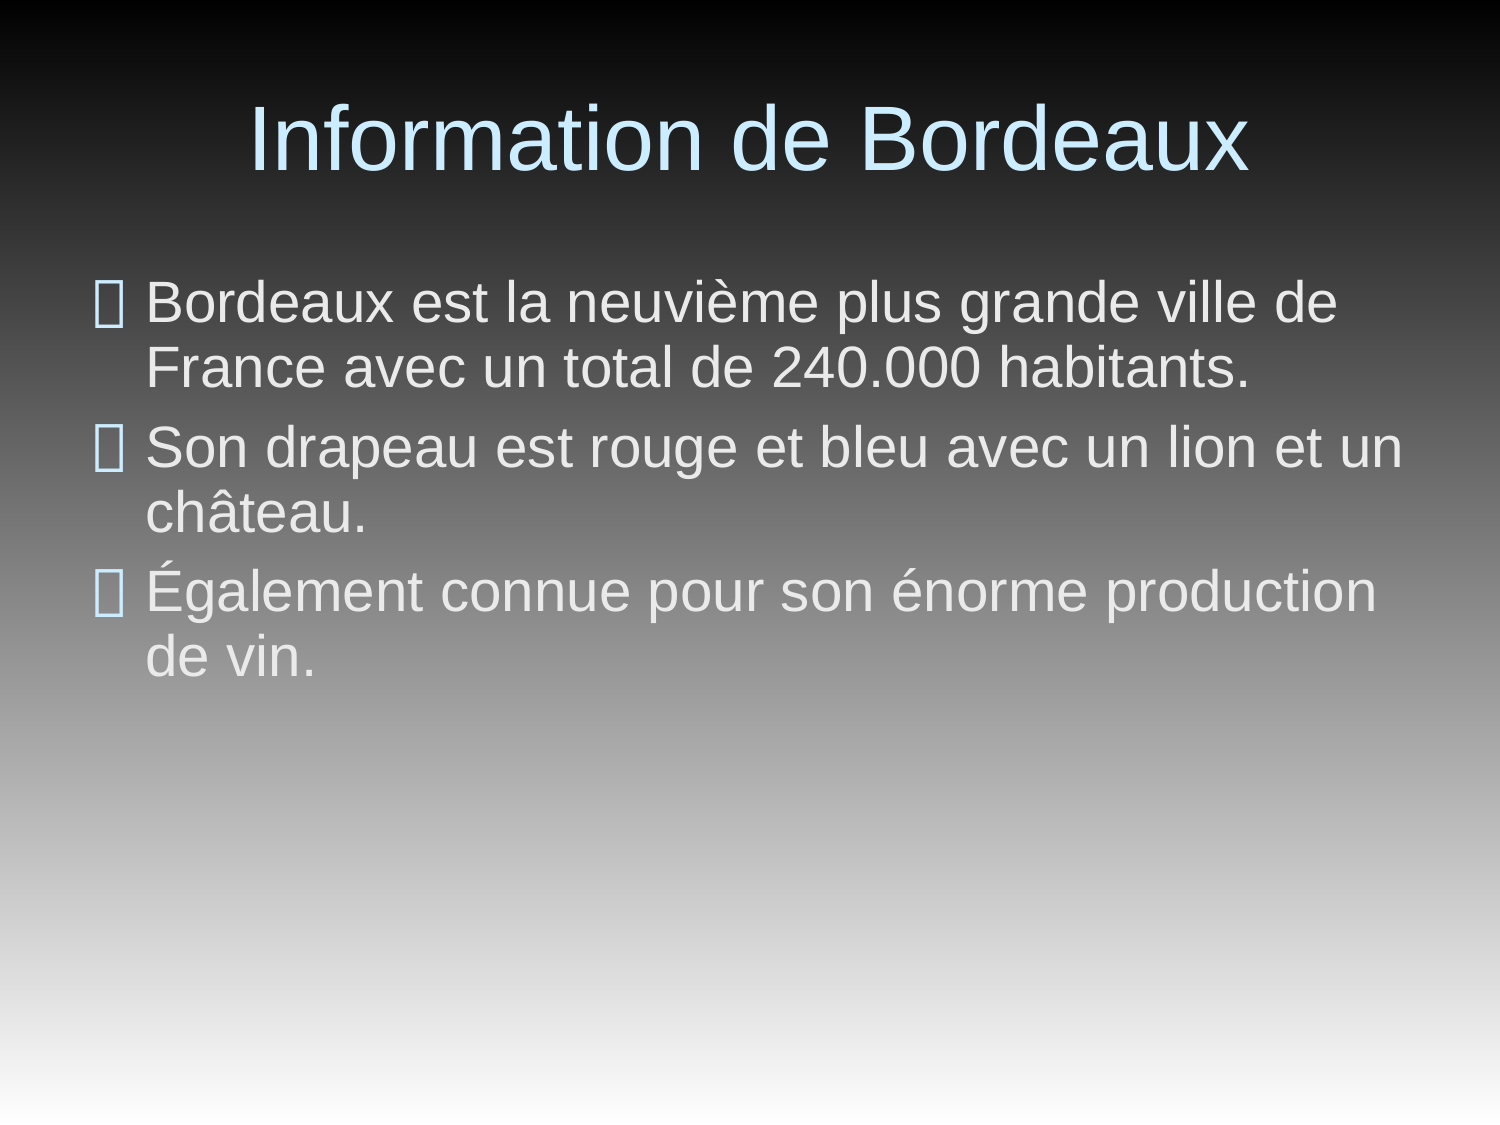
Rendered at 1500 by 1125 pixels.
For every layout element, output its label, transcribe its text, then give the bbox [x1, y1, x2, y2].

list Bordeaux est la neuvième plus grande ville de France avec un total de 240.000 habitants. Son drapeau est rouge et bleu avec un lion et un château. Également connue pour son énorme production de vin. [74, 262, 1425, 761]
title Information de Bordeaux [74, 44, 1425, 233]
